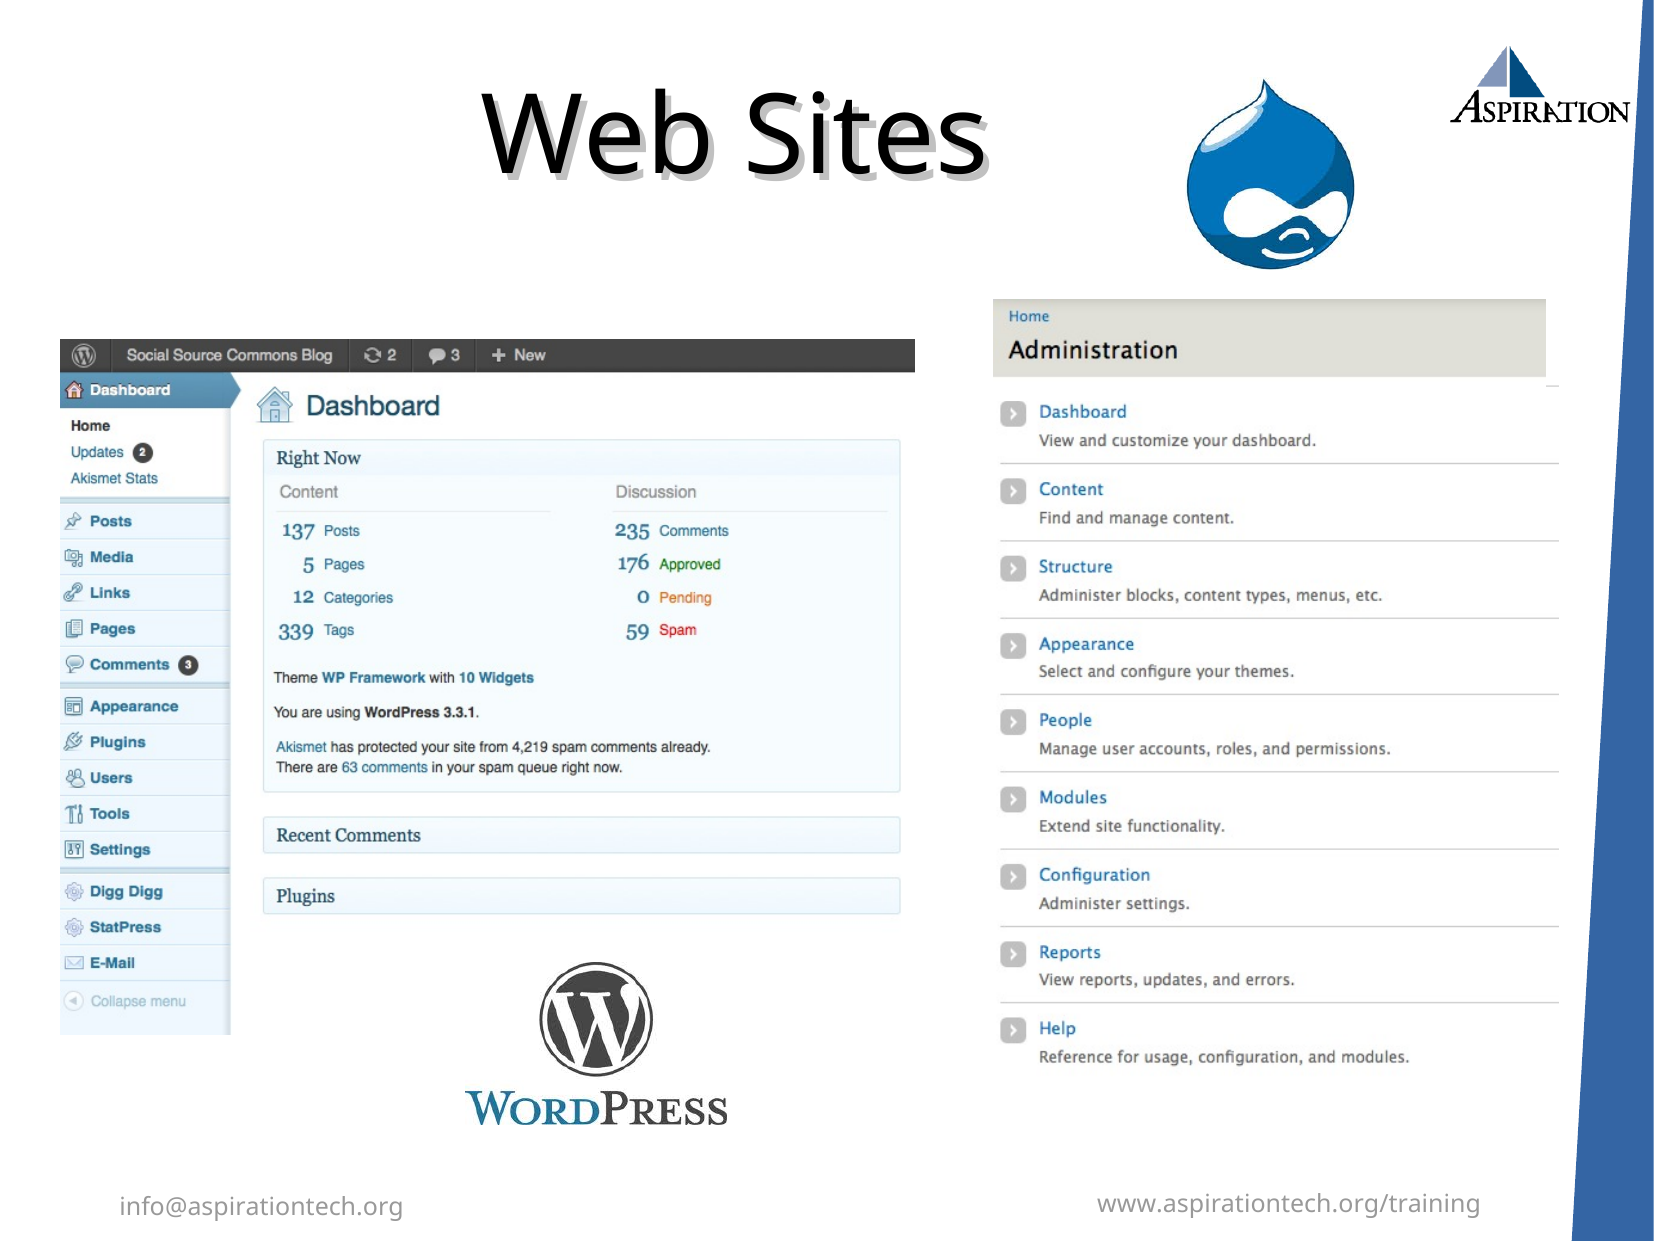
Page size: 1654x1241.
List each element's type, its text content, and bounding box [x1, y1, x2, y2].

title Web Sites [54, 21, 1415, 227]
picture [1450, 46, 1631, 132]
picture [1185, 77, 1355, 271]
picture [60, 339, 915, 1126]
picture [976, 299, 1559, 1095]
